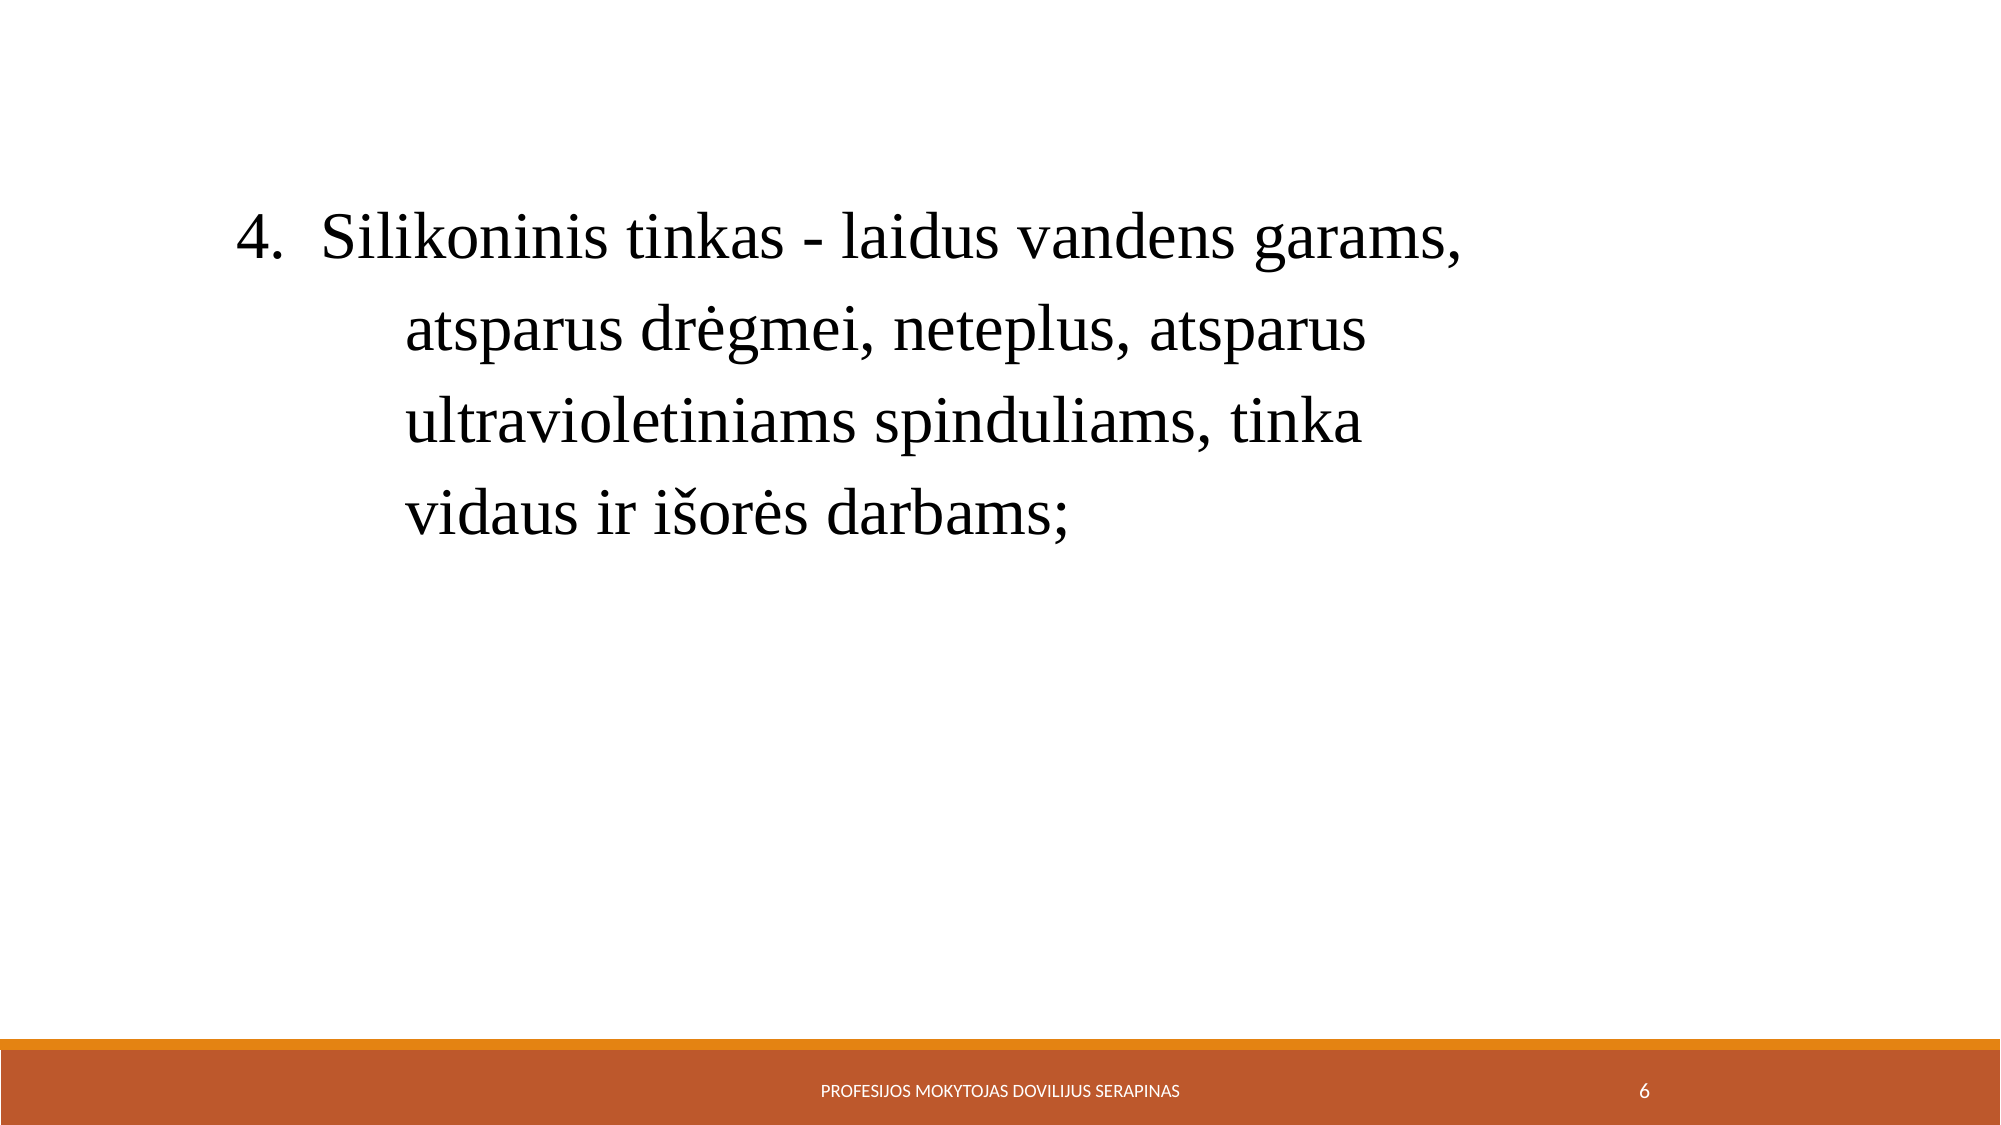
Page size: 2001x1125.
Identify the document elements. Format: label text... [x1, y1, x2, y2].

text_box Silikoninis tinkas - laidus vandens garams, atsparus drėgmei, neteplus, atsparus ultravioletiniams spinduliams, tinka vidaus ir išorės darbams; [221, 173, 1500, 556]
text_box [1624, 1059, 1840, 1120]
text_box Profesijos Mokytojas Dovilijus Serapinas [604, 1059, 1396, 1120]
